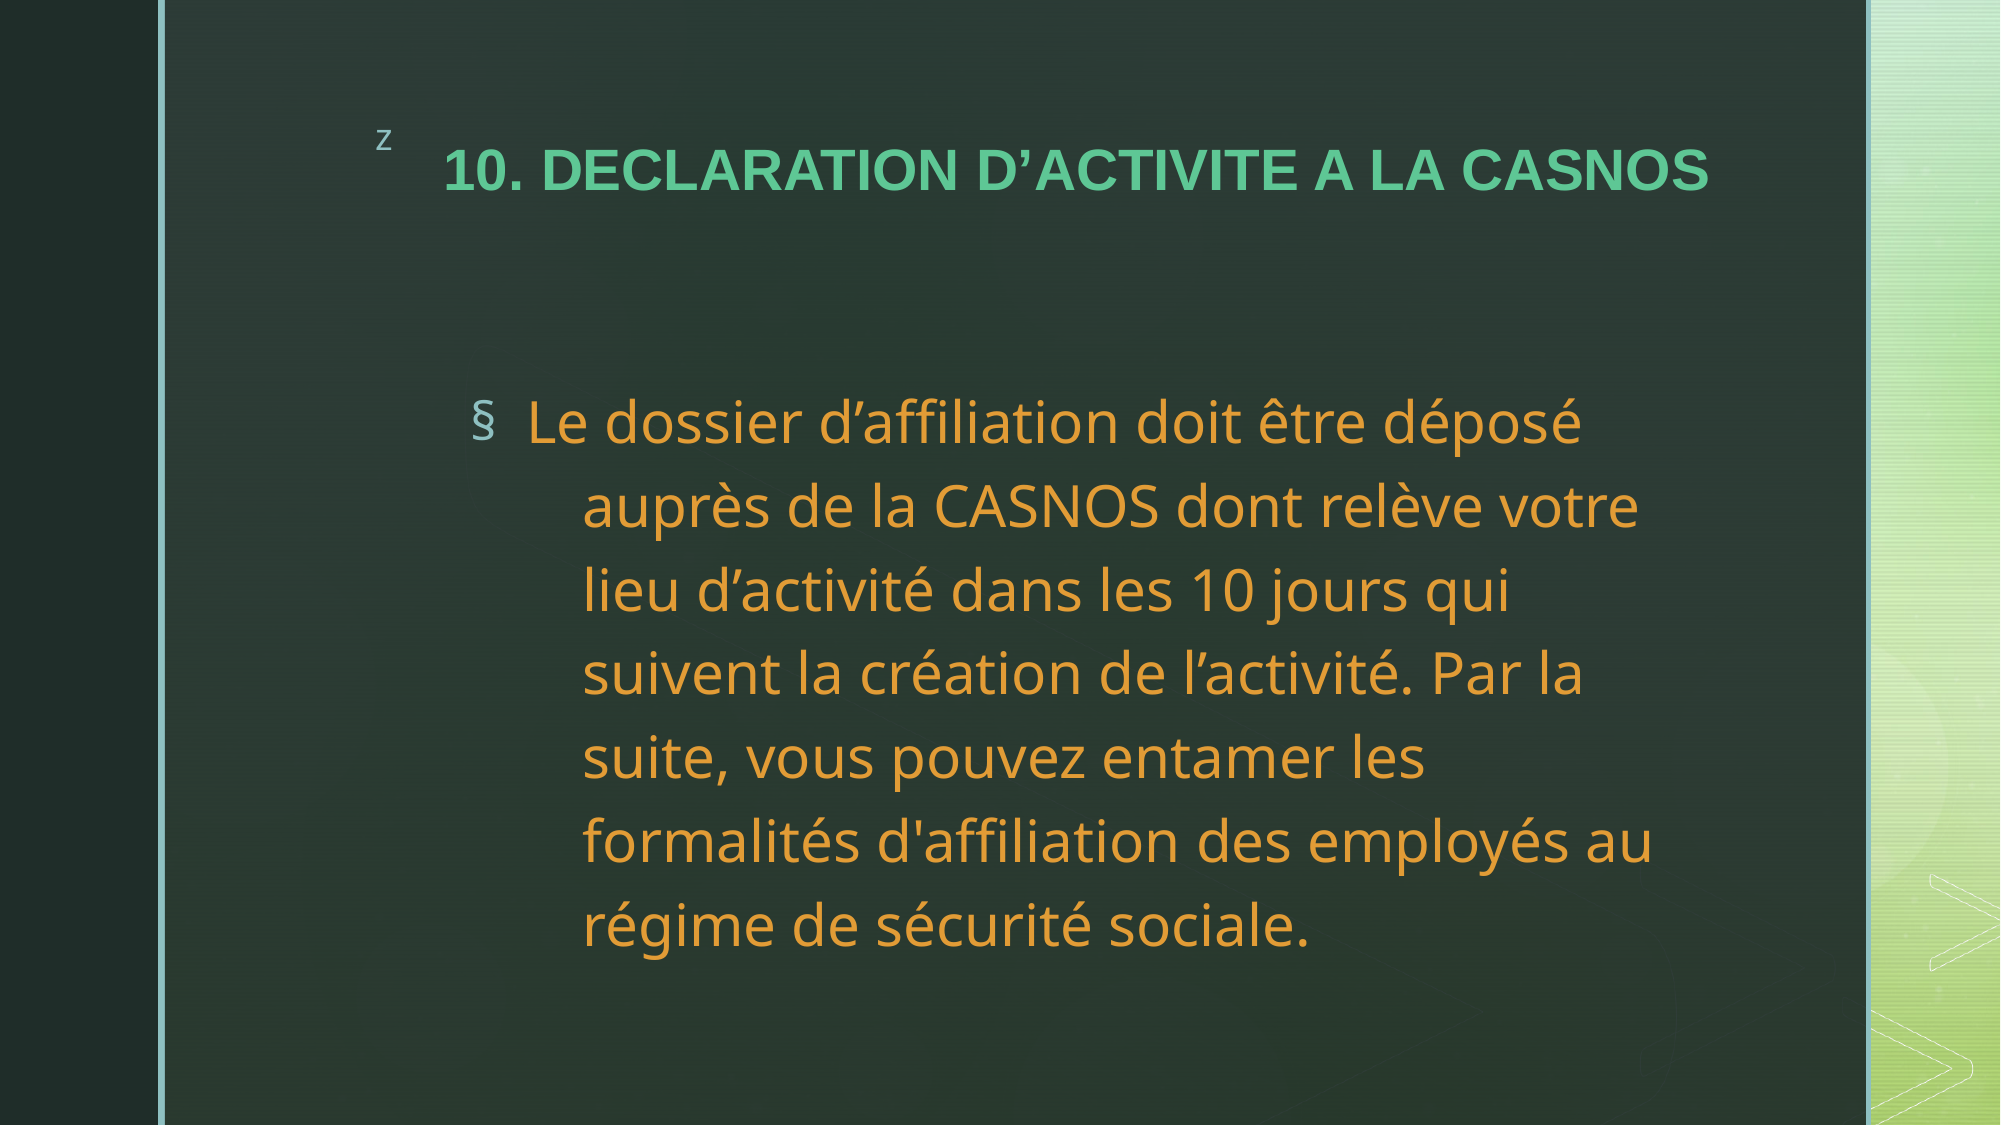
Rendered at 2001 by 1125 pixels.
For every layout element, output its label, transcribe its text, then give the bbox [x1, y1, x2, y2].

list Le dossier d’affiliation doit être déposé auprès de la CASNOS dont relève votre lieu d’activité dans les 10 jours qui suivent la création de l’activité. Par la suite, vous pouvez entamer les formalités d'affiliation des employés au régime de sécurité sociale. [454, 336, 1734, 993]
title 10. DECLARATION D’ACTIVITE A LA CASNOS [428, 132, 1734, 310]
